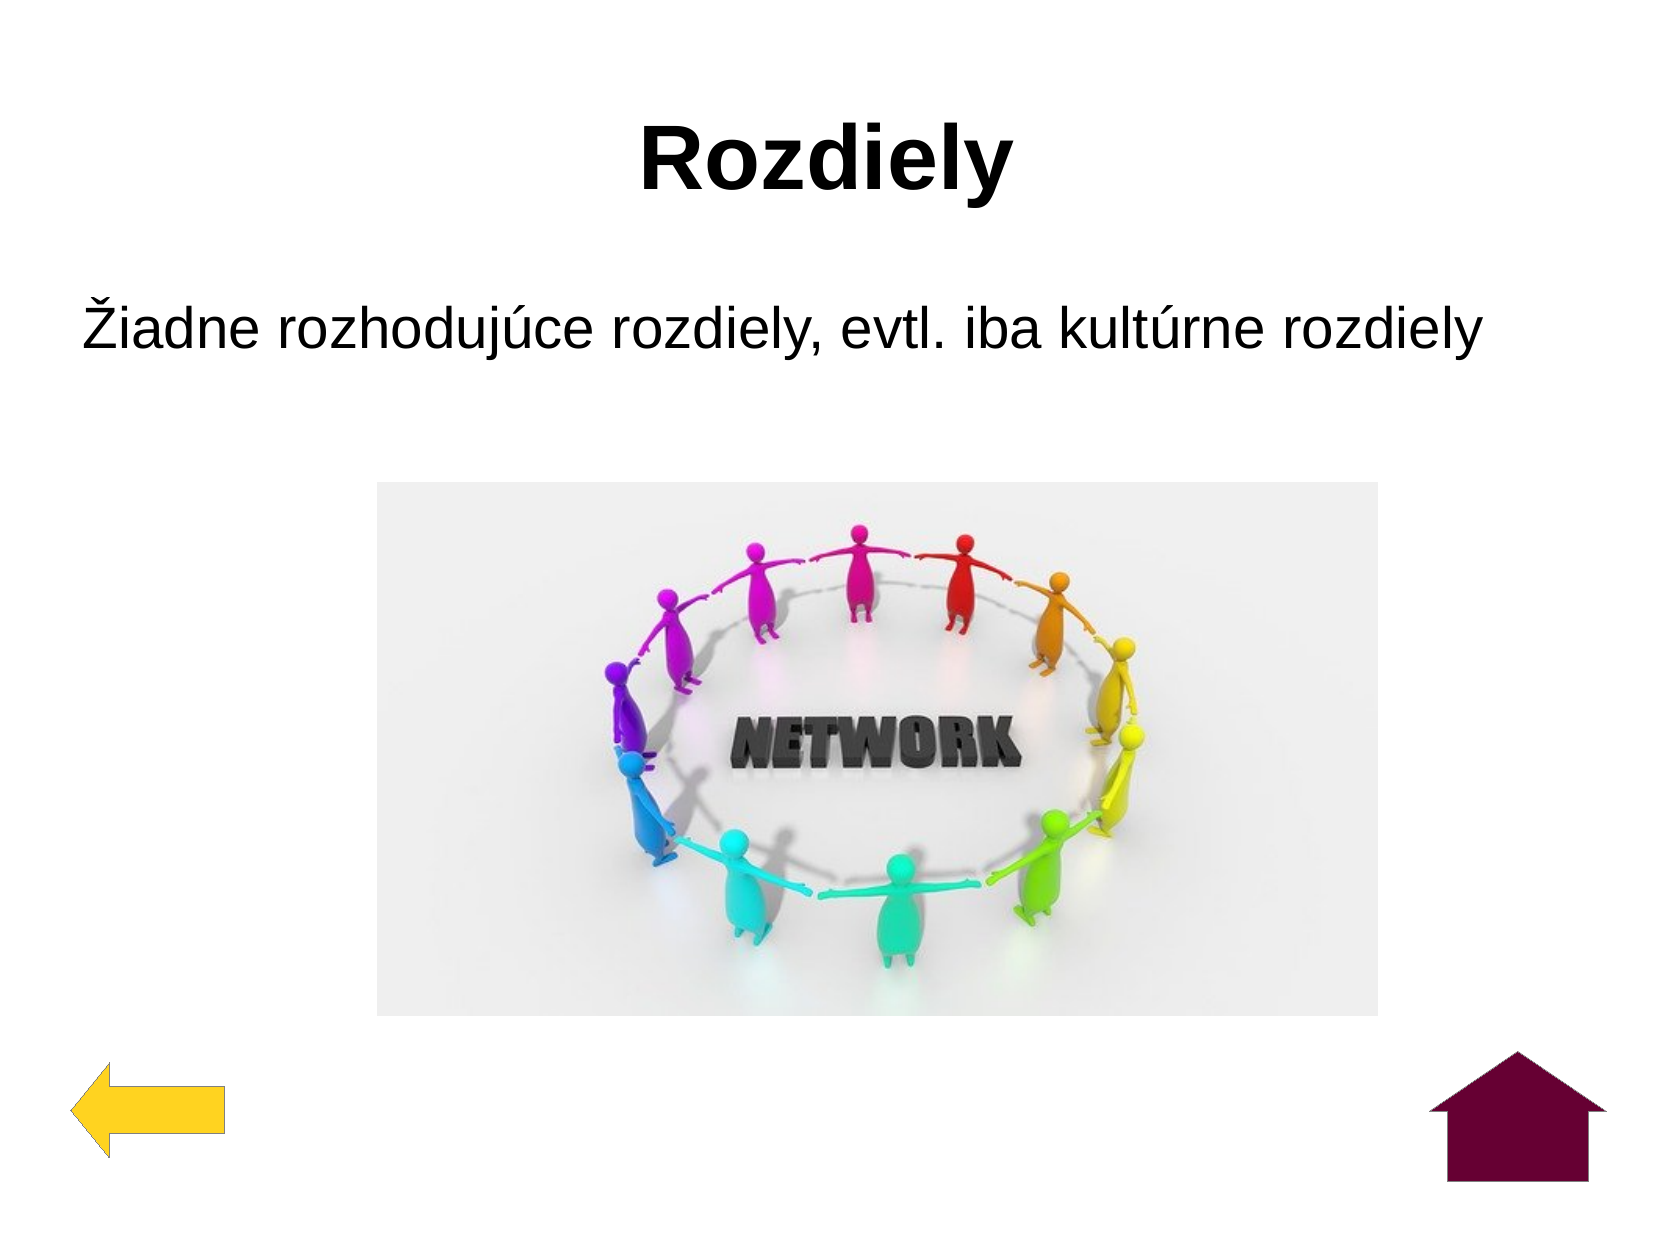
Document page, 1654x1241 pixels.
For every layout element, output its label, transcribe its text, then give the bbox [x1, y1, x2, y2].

picture [377, 483, 1378, 1016]
title Rozdiely [82, 97, 1571, 209]
list Žiadne rozhodujúce rozdiely, evtl. iba kultúrne rozdiely [82, 290, 1571, 361]
text_box [70, 1062, 225, 1158]
text_box [1429, 1051, 1607, 1182]
